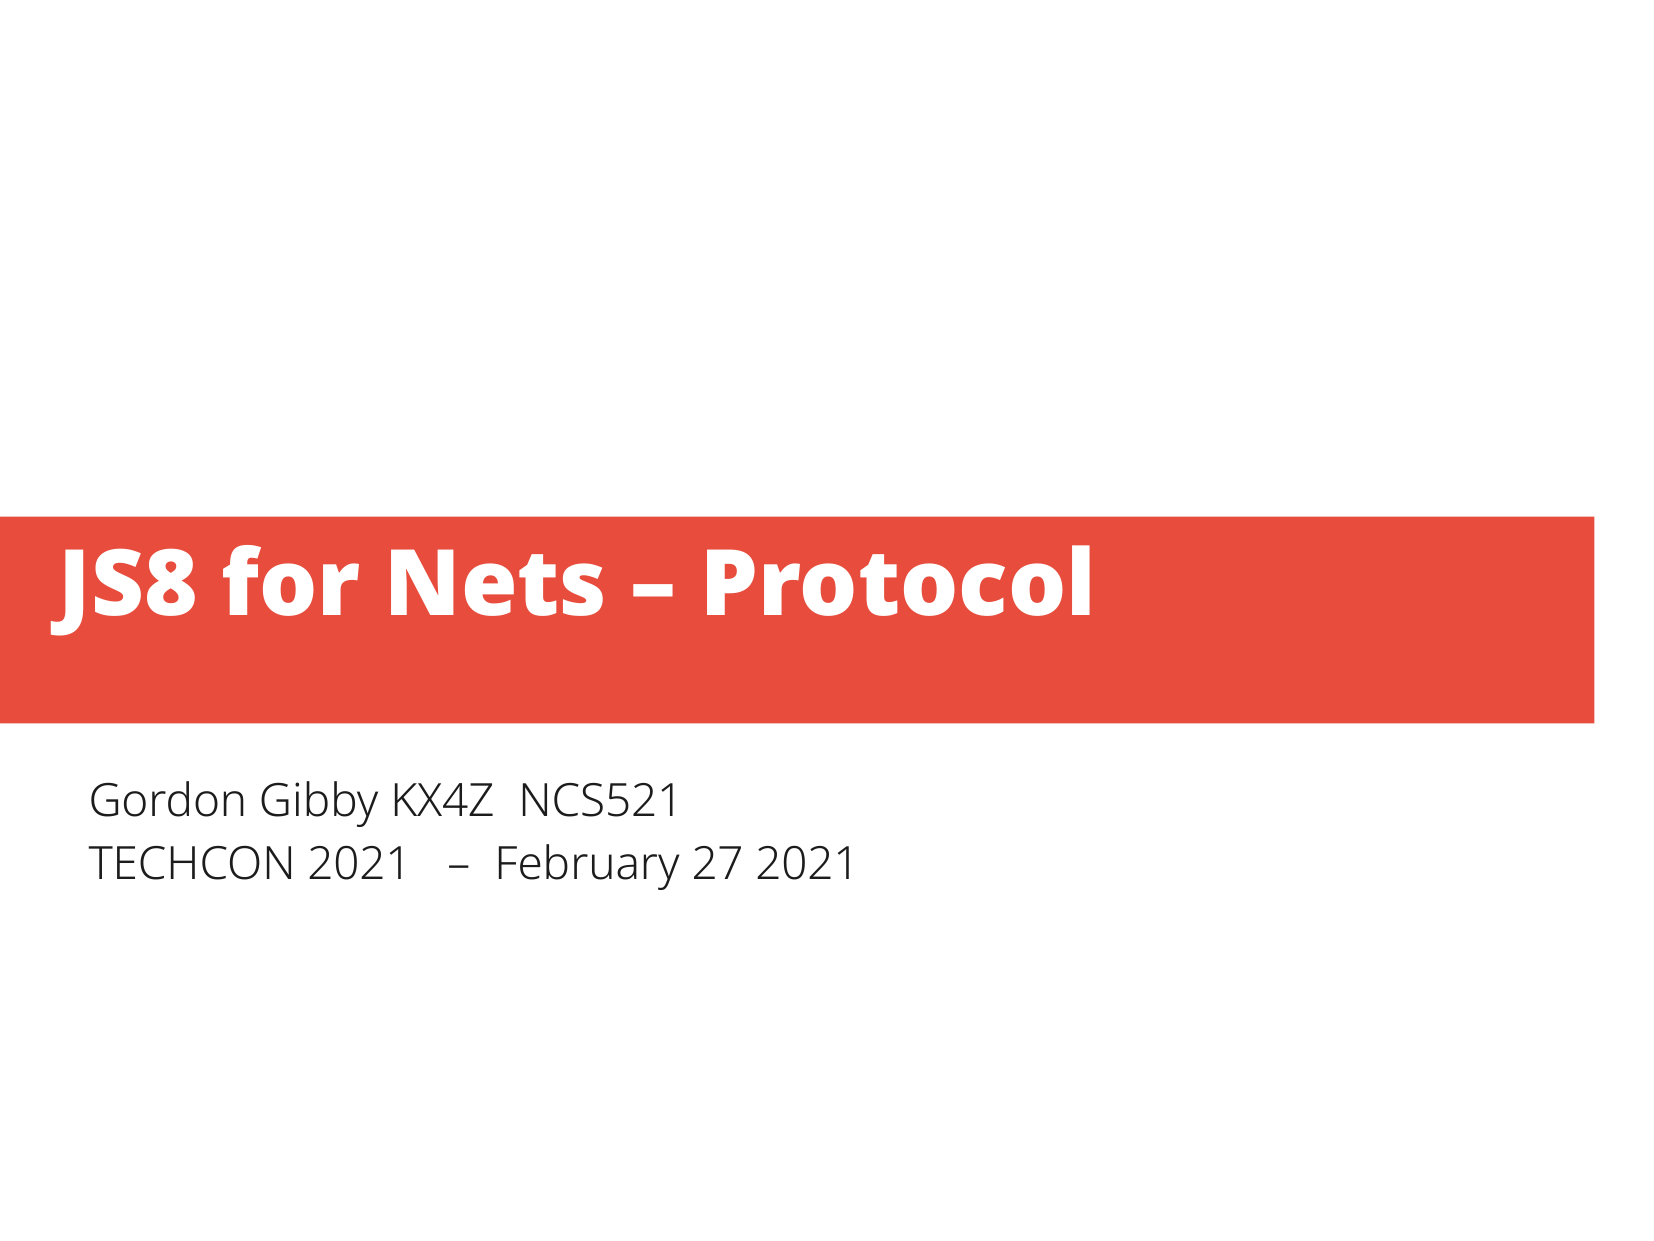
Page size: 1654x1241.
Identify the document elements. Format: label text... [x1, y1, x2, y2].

title JS8 for Nets – Protocol [59, 495, 1595, 643]
subtitle Gordon Gibby KX4Z NCS521 TECHCON 2021 – February 27 2021 [88, 767, 1595, 1182]
